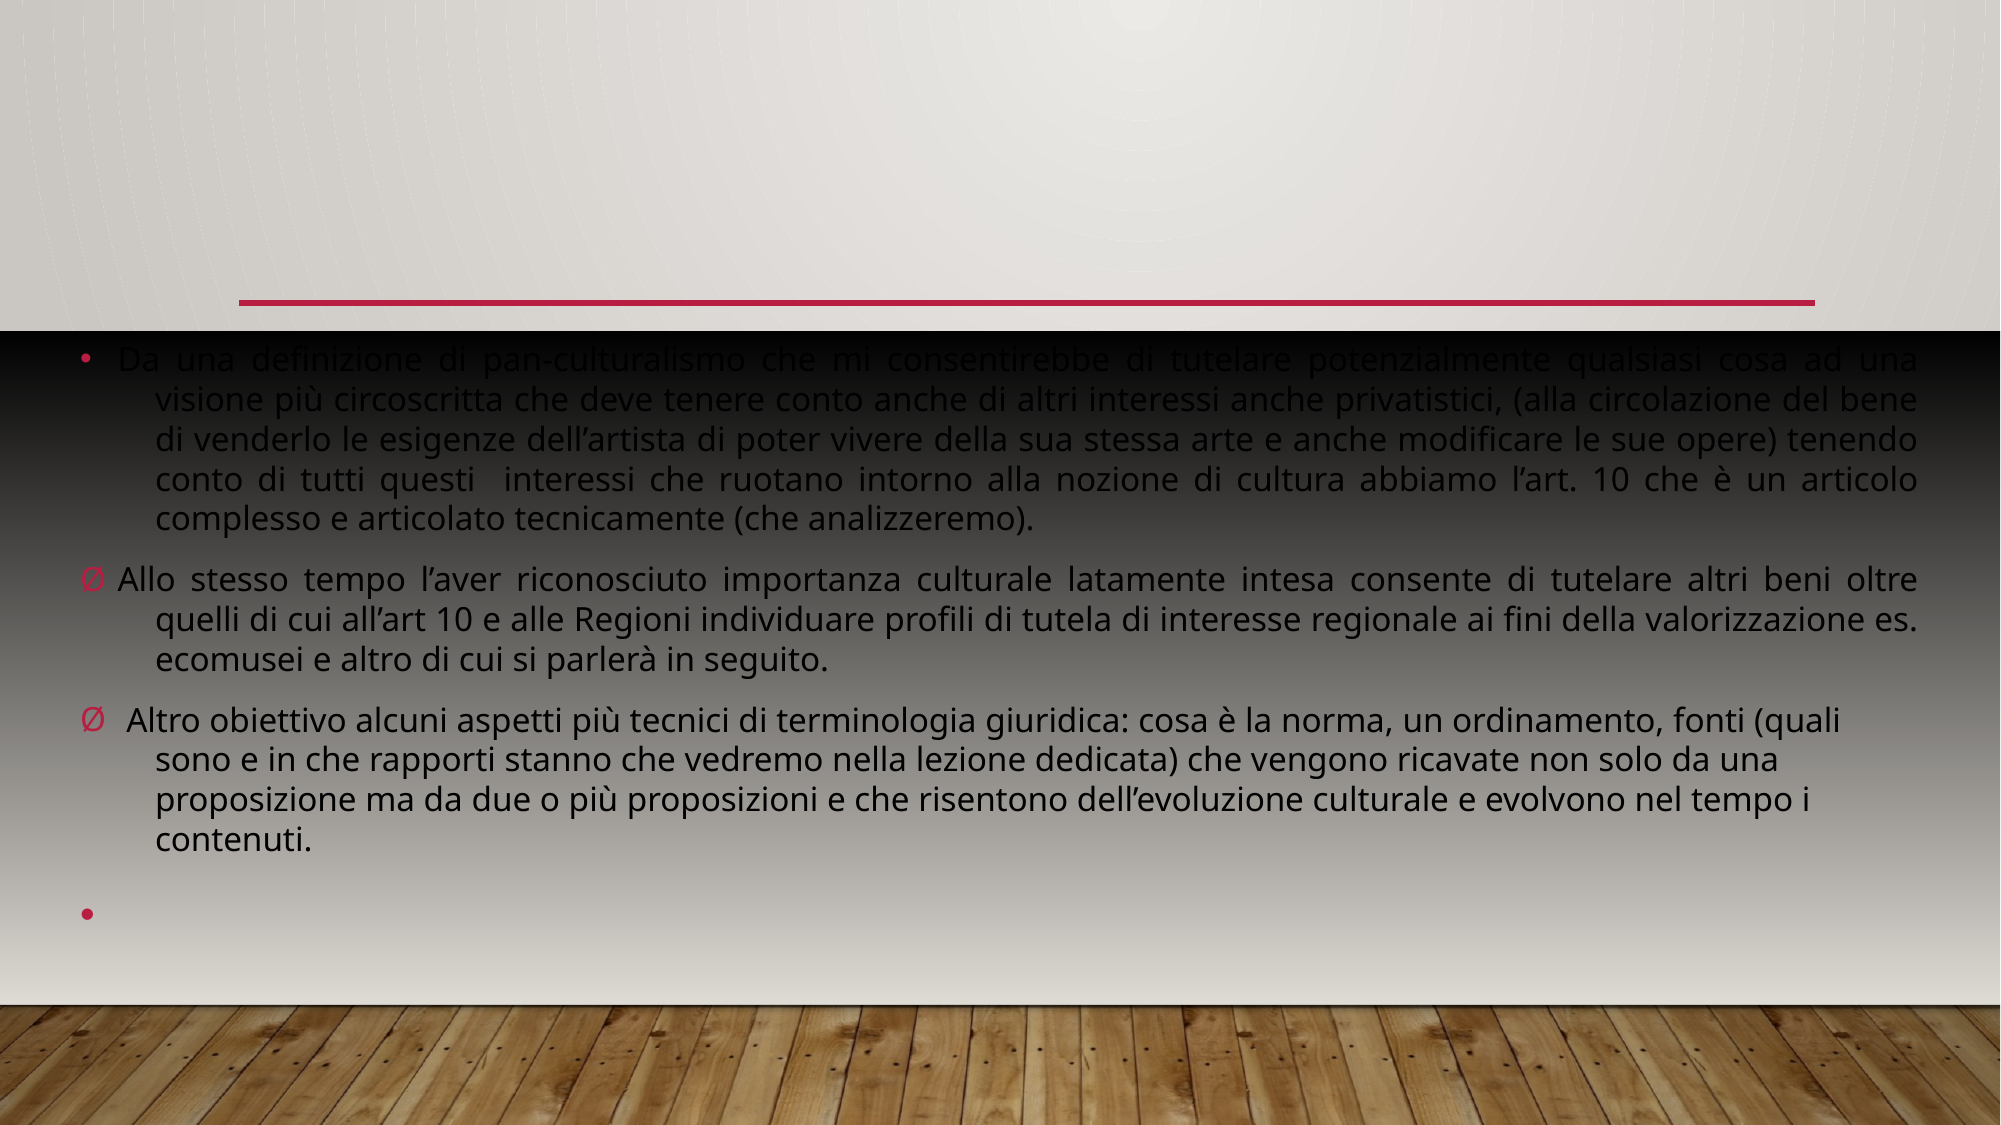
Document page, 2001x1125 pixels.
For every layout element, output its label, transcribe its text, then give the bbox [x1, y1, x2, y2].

list Da una definizione di pan-culturalismo che mi consentirebbe di tutelare potenzialmente qualsiasi cosa ad una visione più circoscritta che deve tenere conto anche di altri interessi anche privatistici, (alla circolazione del bene di venderlo le esigenze dell’artista di poter vivere della sua stessa arte e anche modificare le sue opere) tenendo conto di tutti questi interessi che ruotano intorno alla nozione di cultura abbiamo l’art. 10 che è un articolo complesso e articolato tecnicamente (che analizzeremo). Allo stesso tempo l’aver riconosciuto importanza culturale latamente intesa consente di tutelare altri beni oltre quelli di cui all’art 10 e alle Regioni individuare profili di tutela di interesse regionale ai fini della valorizzazione es. ecomusei e altro di cui si parlerà in seguito. Altro obiettivo alcuni aspetti più tecnici di terminologia giuridica: cosa è la norma, un ordinamento, fonti (quali sono e in che rapporti stanno che vedremo nella lezione dedicata) che vengono ricavate non solo da una proposizione ma da due o più proposizioni e che risentono dell’evoluzione culturale e evolvono nel tempo i contenuti. [64, 330, 1940, 897]
